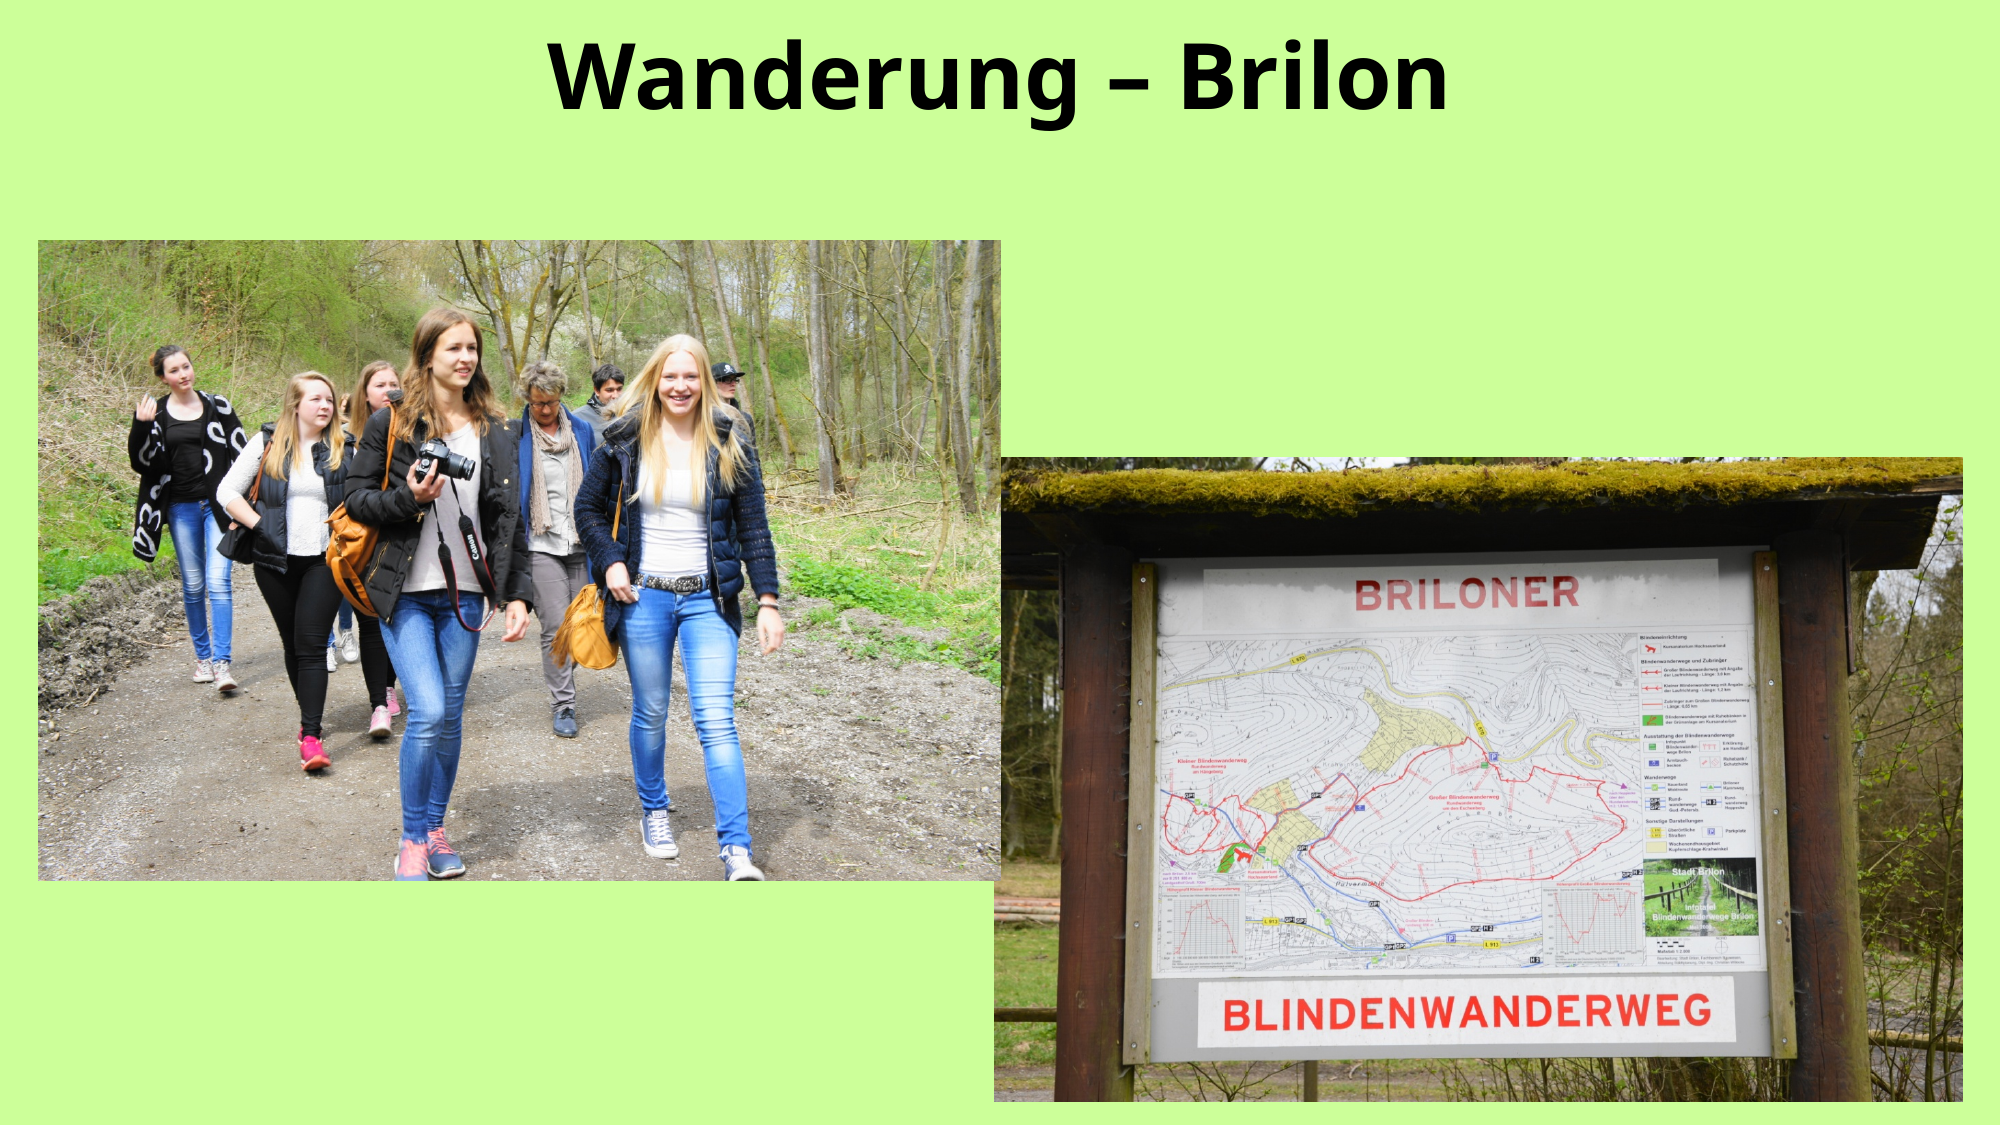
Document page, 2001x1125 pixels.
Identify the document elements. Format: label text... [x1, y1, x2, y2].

picture [38, 240, 1963, 1102]
title Wanderung – Brilon [137, 23, 1863, 241]
